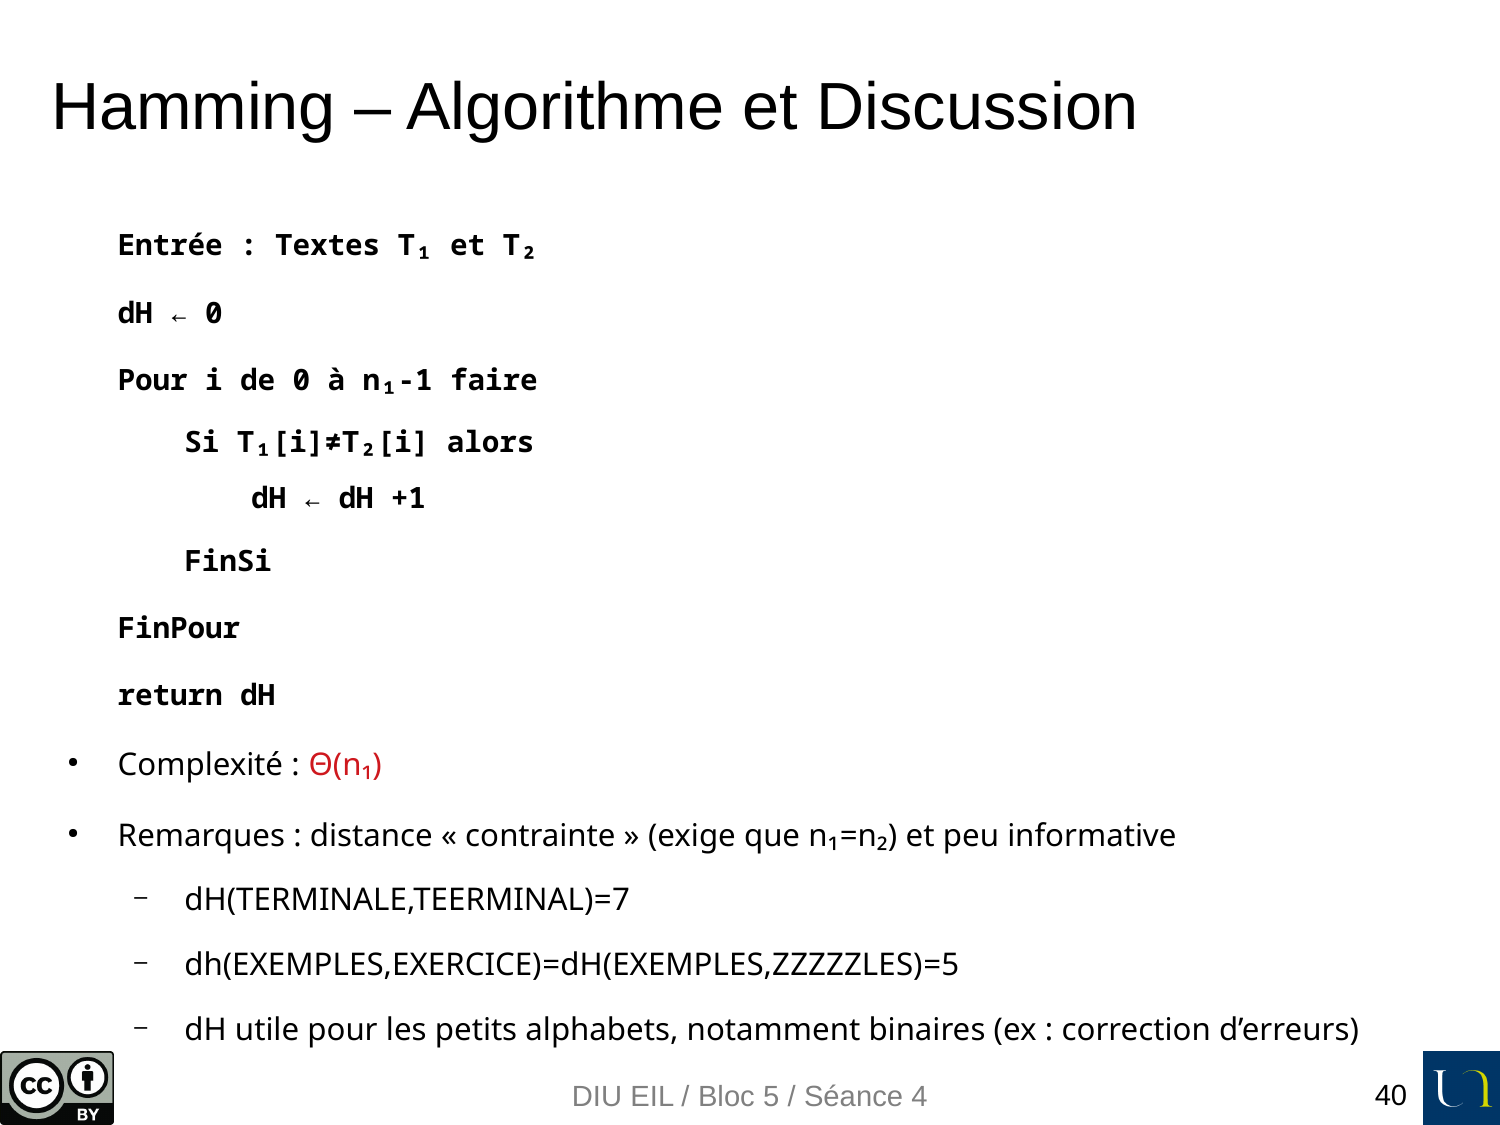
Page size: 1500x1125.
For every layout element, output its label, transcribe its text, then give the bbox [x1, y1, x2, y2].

picture [1417, 1051, 1500, 1125]
list Entrée : Textes T₁ et T₂ dH ← 0 Pour i de 0 à n₁-1 faire Si T₁[i]≠T₂[i] alors dH ← dH +1 FinSi FinPour return dH Complexité : Θ(n₁) Remarques : distance « contrainte » (exige que n₁=n₂) et peu informative dH(TERMINALE,TEERMINAL)=7 dh(EXEMPLES,EXERCICE)=dH(EXEMPLES,ZZZZZLES)=5 dH utile pour les petits alphabets, notamment binaires (ex : correction d’erreurs) [51, 224, 1449, 1052]
picture [0, 1051, 114, 1125]
title Hamming – Algorithme et Discussion [51, 44, 1449, 170]
